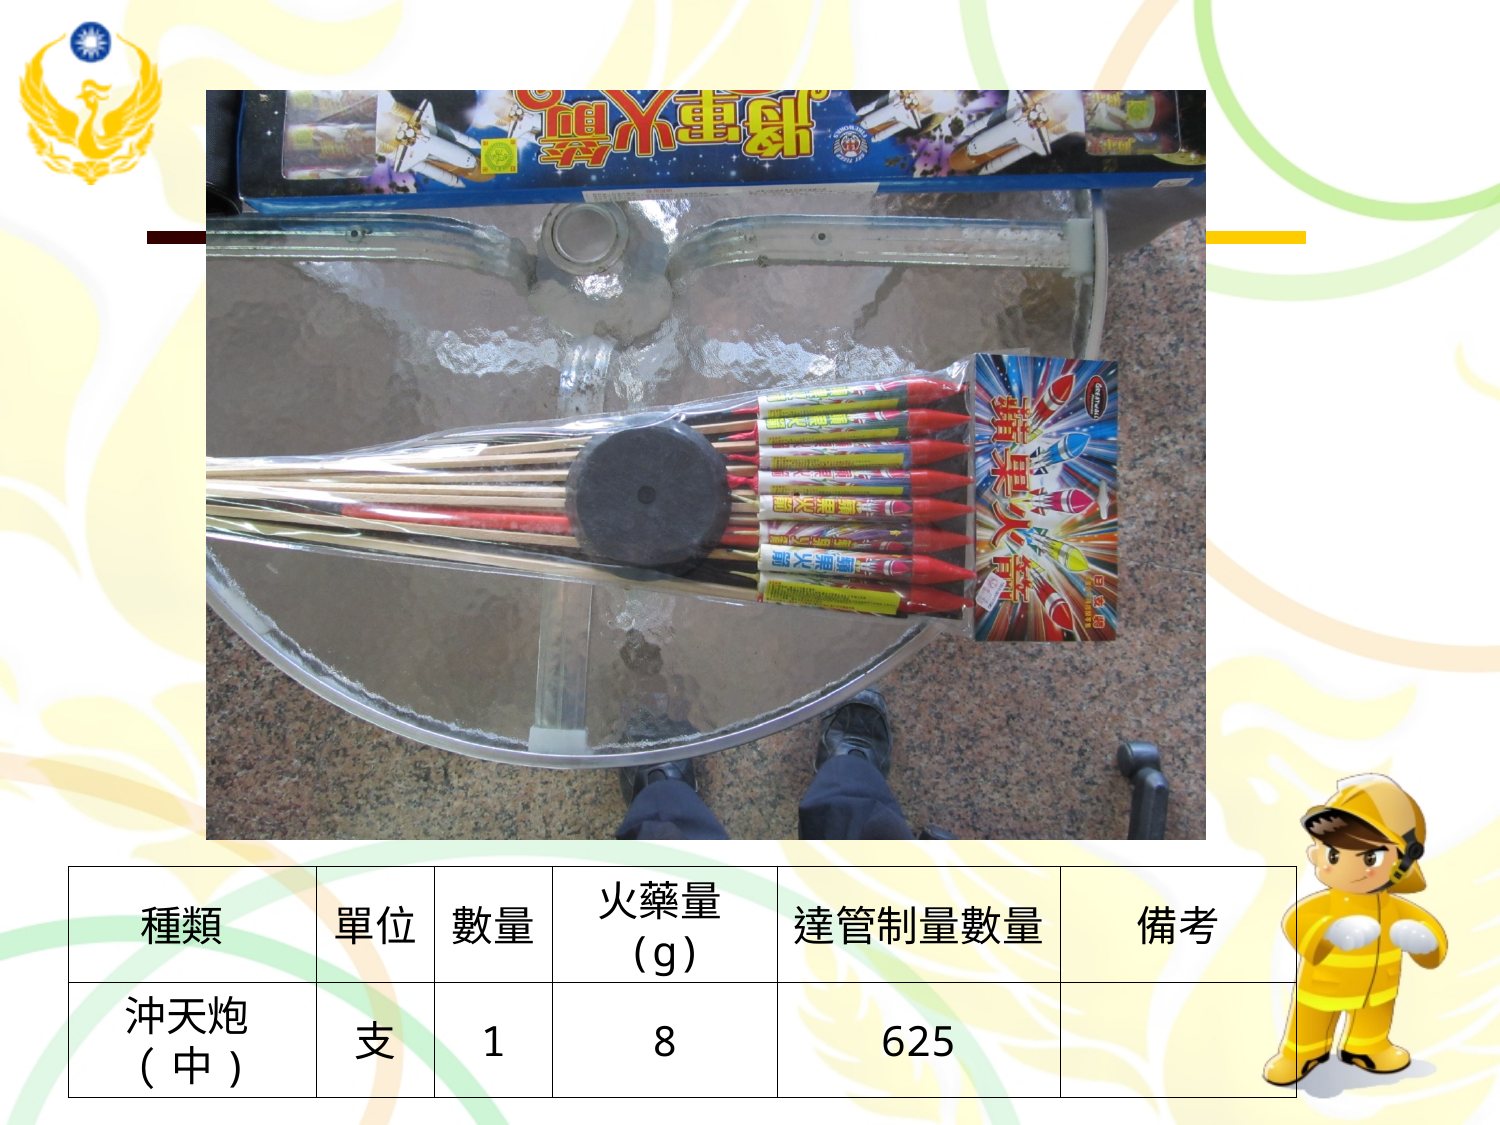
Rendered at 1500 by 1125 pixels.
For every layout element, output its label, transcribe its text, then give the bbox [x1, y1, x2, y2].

table_header 數量 [435, 867, 552, 982]
picture [0, 0, 1500, 1125]
table_header 備考 [1061, 867, 1296, 982]
table_cell 支 [317, 983, 434, 1097]
table_header 火藥量(g) [553, 867, 777, 982]
table_cell 1 [435, 983, 552, 1097]
table_header 種類 [69, 867, 316, 982]
table_cell 沖天炮(中) [69, 983, 316, 1097]
table_header 單位 [317, 867, 434, 982]
table_cell 625 [778, 983, 1060, 1097]
table_cell [1061, 983, 1296, 1097]
table_header 達管制量數量 [778, 867, 1060, 982]
table_cell 8 [553, 983, 777, 1097]
